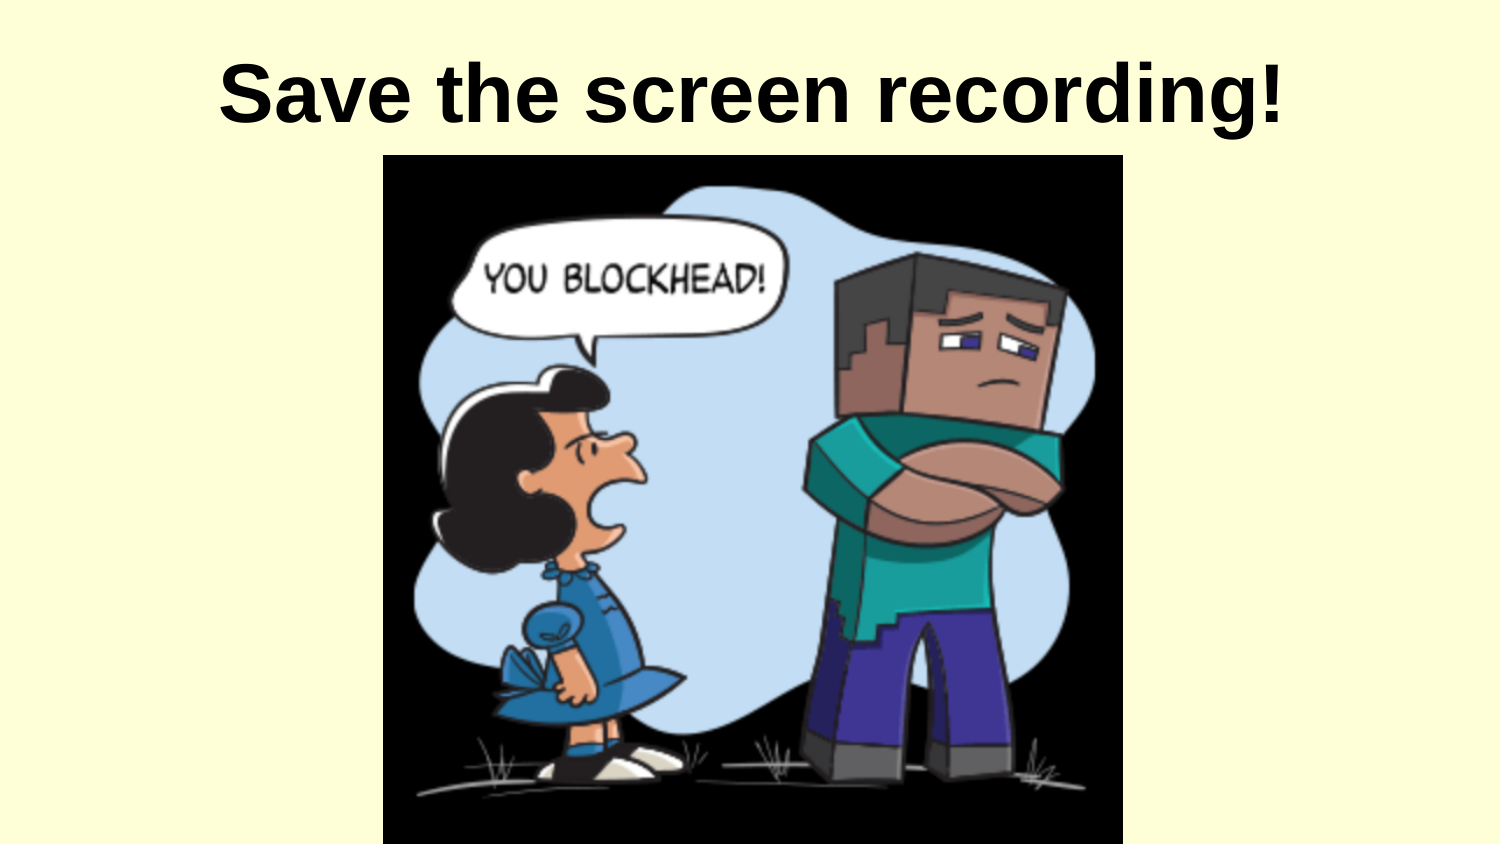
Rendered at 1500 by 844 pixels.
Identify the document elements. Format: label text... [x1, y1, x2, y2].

text_box Save the screen recording! [59, 39, 1447, 148]
picture [383, 155, 1123, 844]
